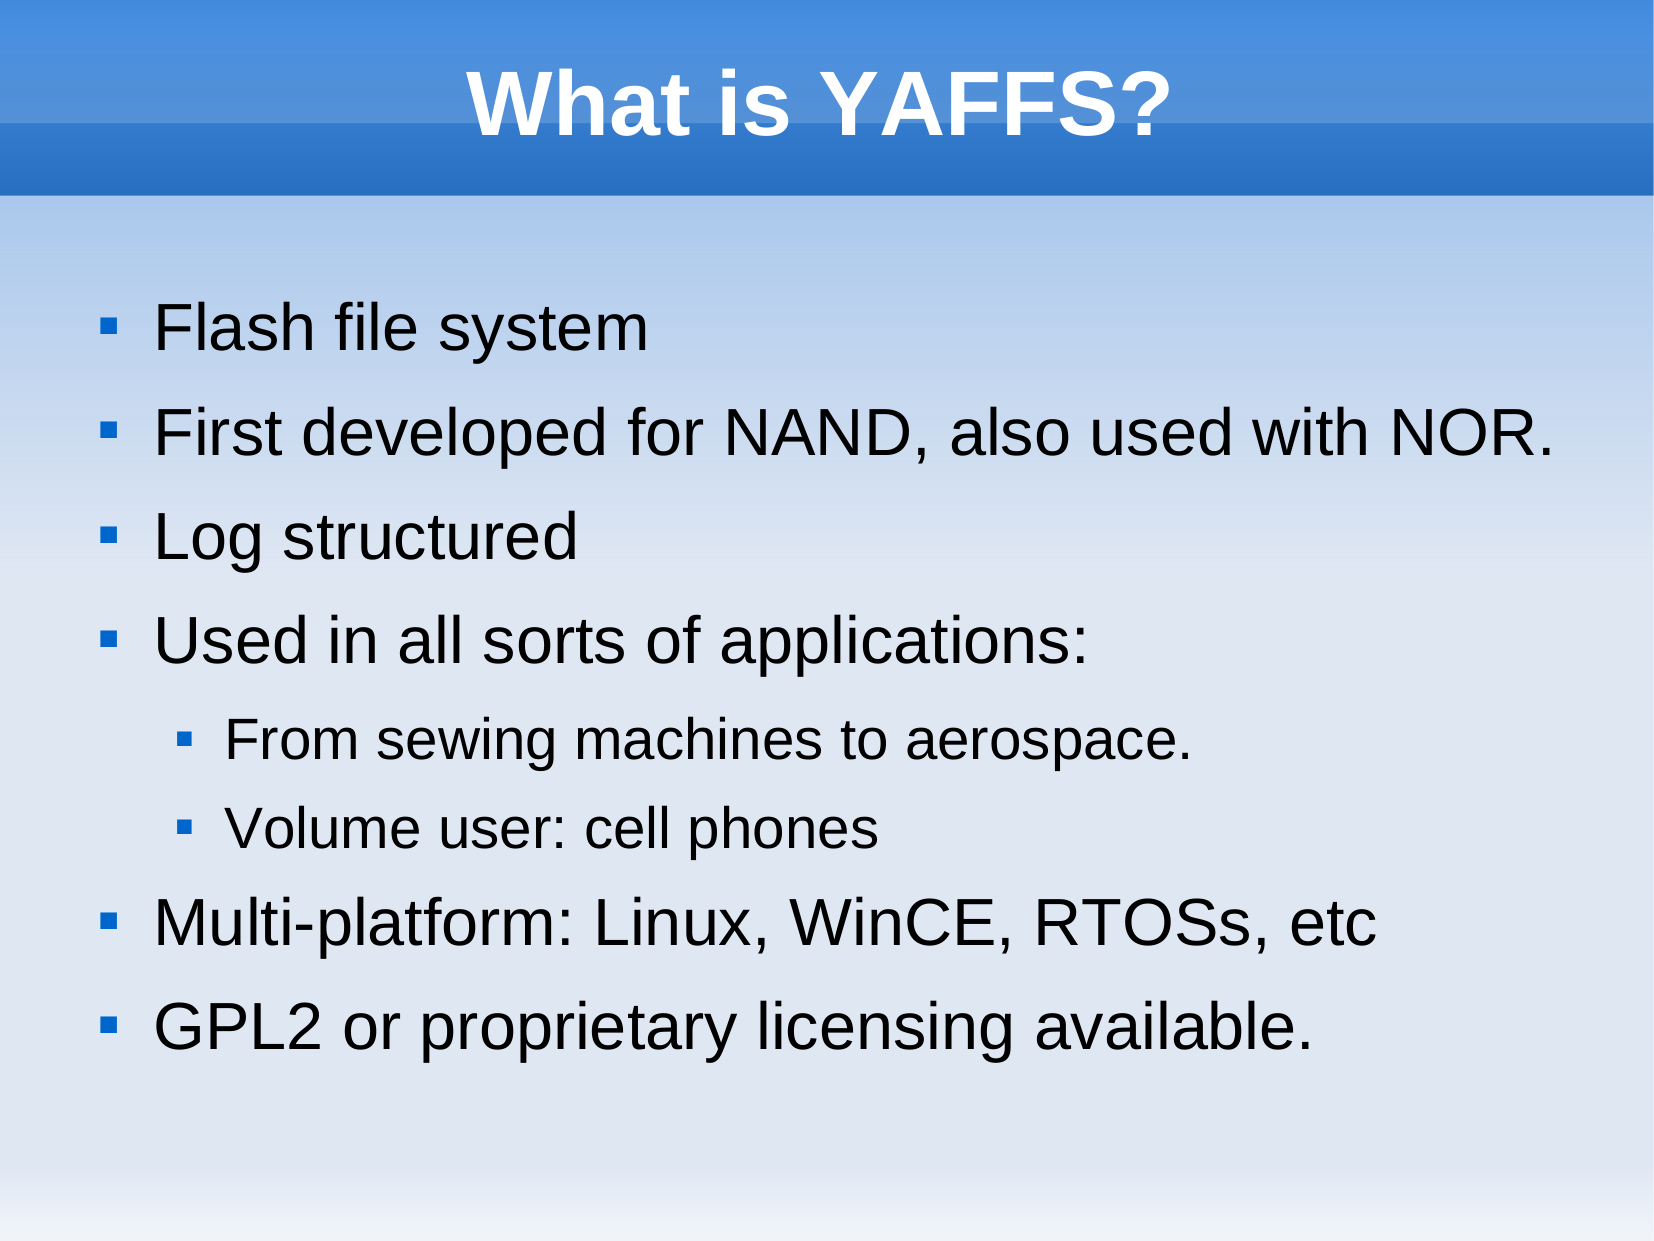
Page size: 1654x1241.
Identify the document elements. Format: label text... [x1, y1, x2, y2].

title What is YAFFS? [76, 0, 1565, 208]
picture [0, 0, 1654, 1241]
list Flash file system First developed for NAND, also used with NOR. Log structured Used in all sorts of applications: From sewing machines to aerospace. Volume user: cell phones Multi-platform: Linux, WinCE, RTOSs, etc GPL2 or proprietary licensing available. [82, 290, 1571, 1094]
